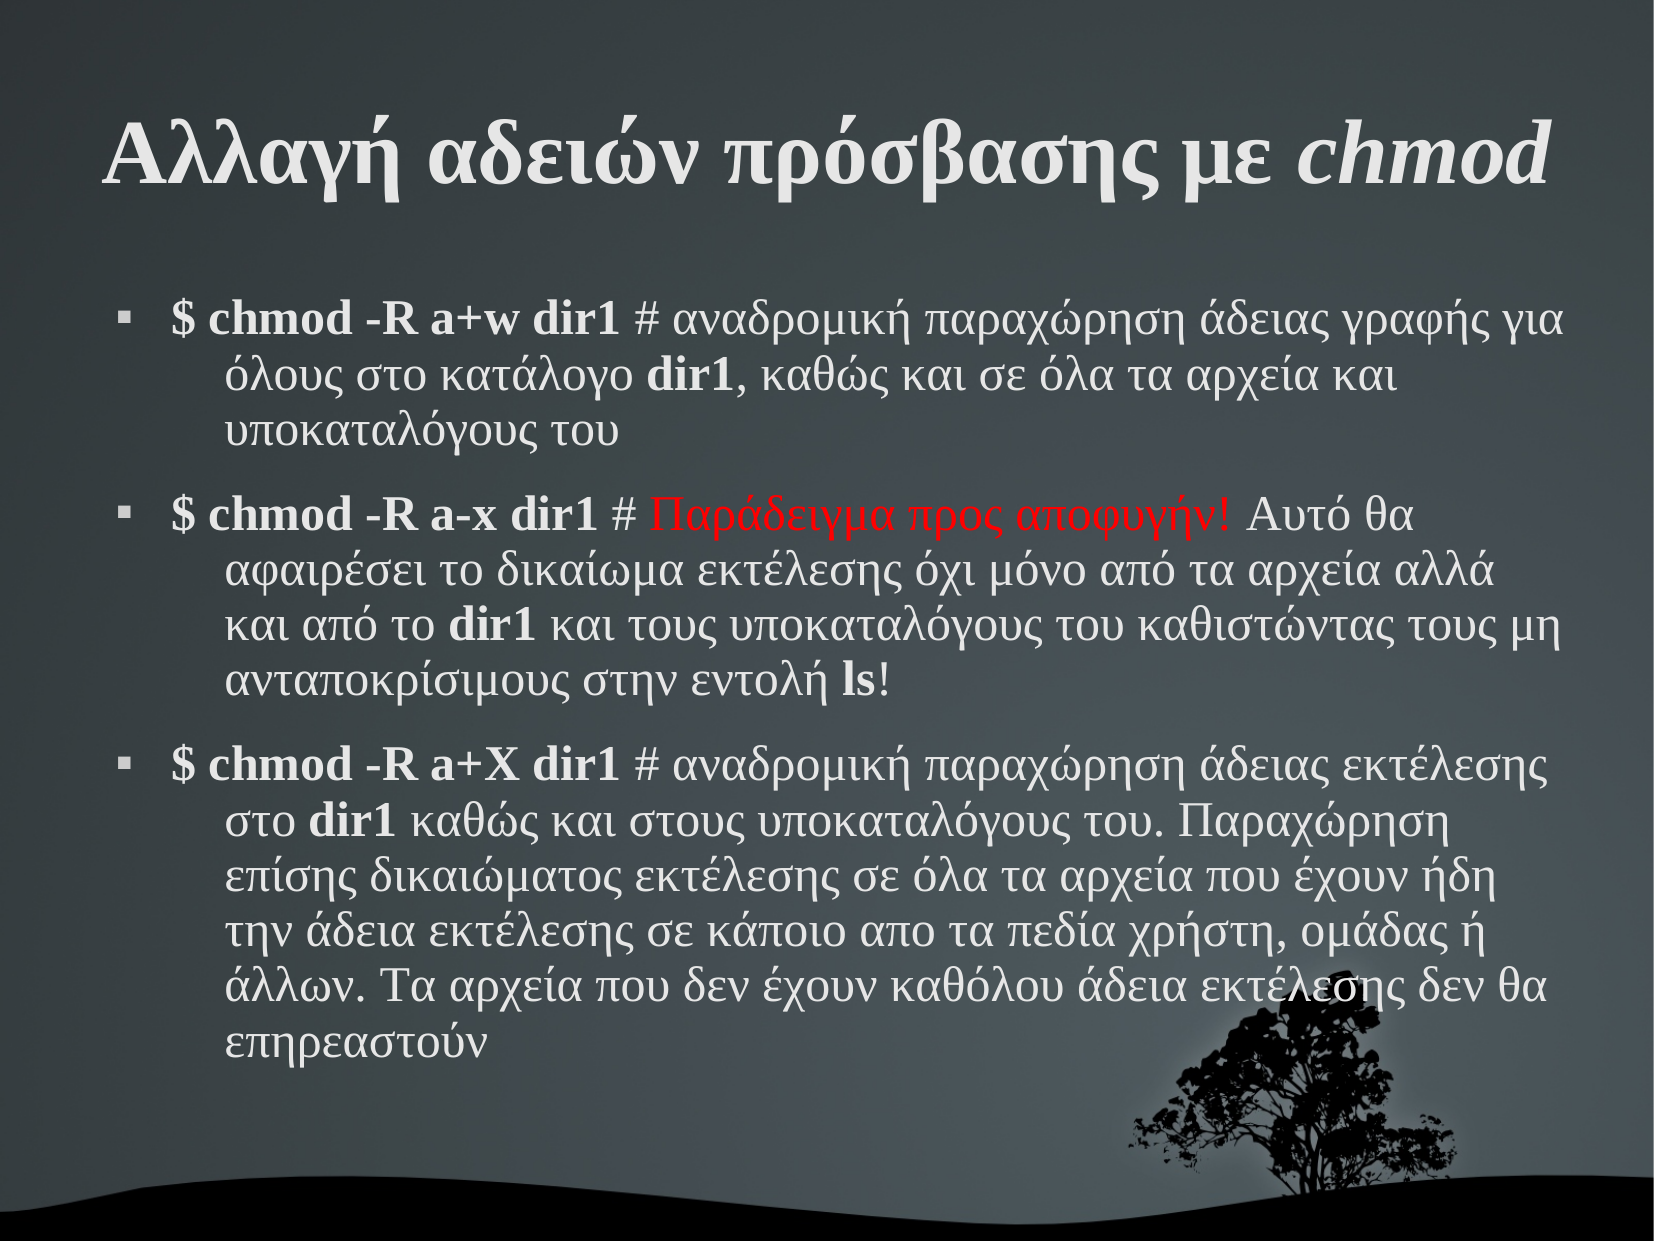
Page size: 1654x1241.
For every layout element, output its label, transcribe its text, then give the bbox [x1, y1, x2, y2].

picture [0, 0, 1654, 1241]
title Αλλαγή αδειών πρόσβασης με chmod [82, 49, 1572, 257]
list $ chmod -R a+w dir1 # αναδρομική παραχώρηση άδειας γραφής για όλους στο κατάλογο dir1, καθώς και σε όλα τα αρχεία και υποκαταλόγους του $ chmod -R a-x dir1 # Παράδειγμα προς αποφυγήν! Αυτό θα αφαιρέσει το δικαίωμα εκτέλεσης όχι μόνο από τα αρχεία αλλά και από το dir1 και τους υποκαταλόγους του καθιστώντας τους μη ανταποκρίσιμους στην εντολή ls! $ chmod -R a+X dir1 # αναδρομική παραχώρηση άδειας εκτέλεσης στο dir1 καθώς και στους υποκαταλόγους του. Παραχώρηση επίσης δικαιώματος εκτέλεσης σε όλα τα αρχεία που έχουν ήδη την άδεια εκτέλεσης σε κάποιο απο τα πεδία χρήστη, ομάδας ή άλλων. Τα αρχεία που δεν έχουν καθόλου άδεια εκτέλεσης δεν θα επηρεαστούν [82, 290, 1571, 1169]
